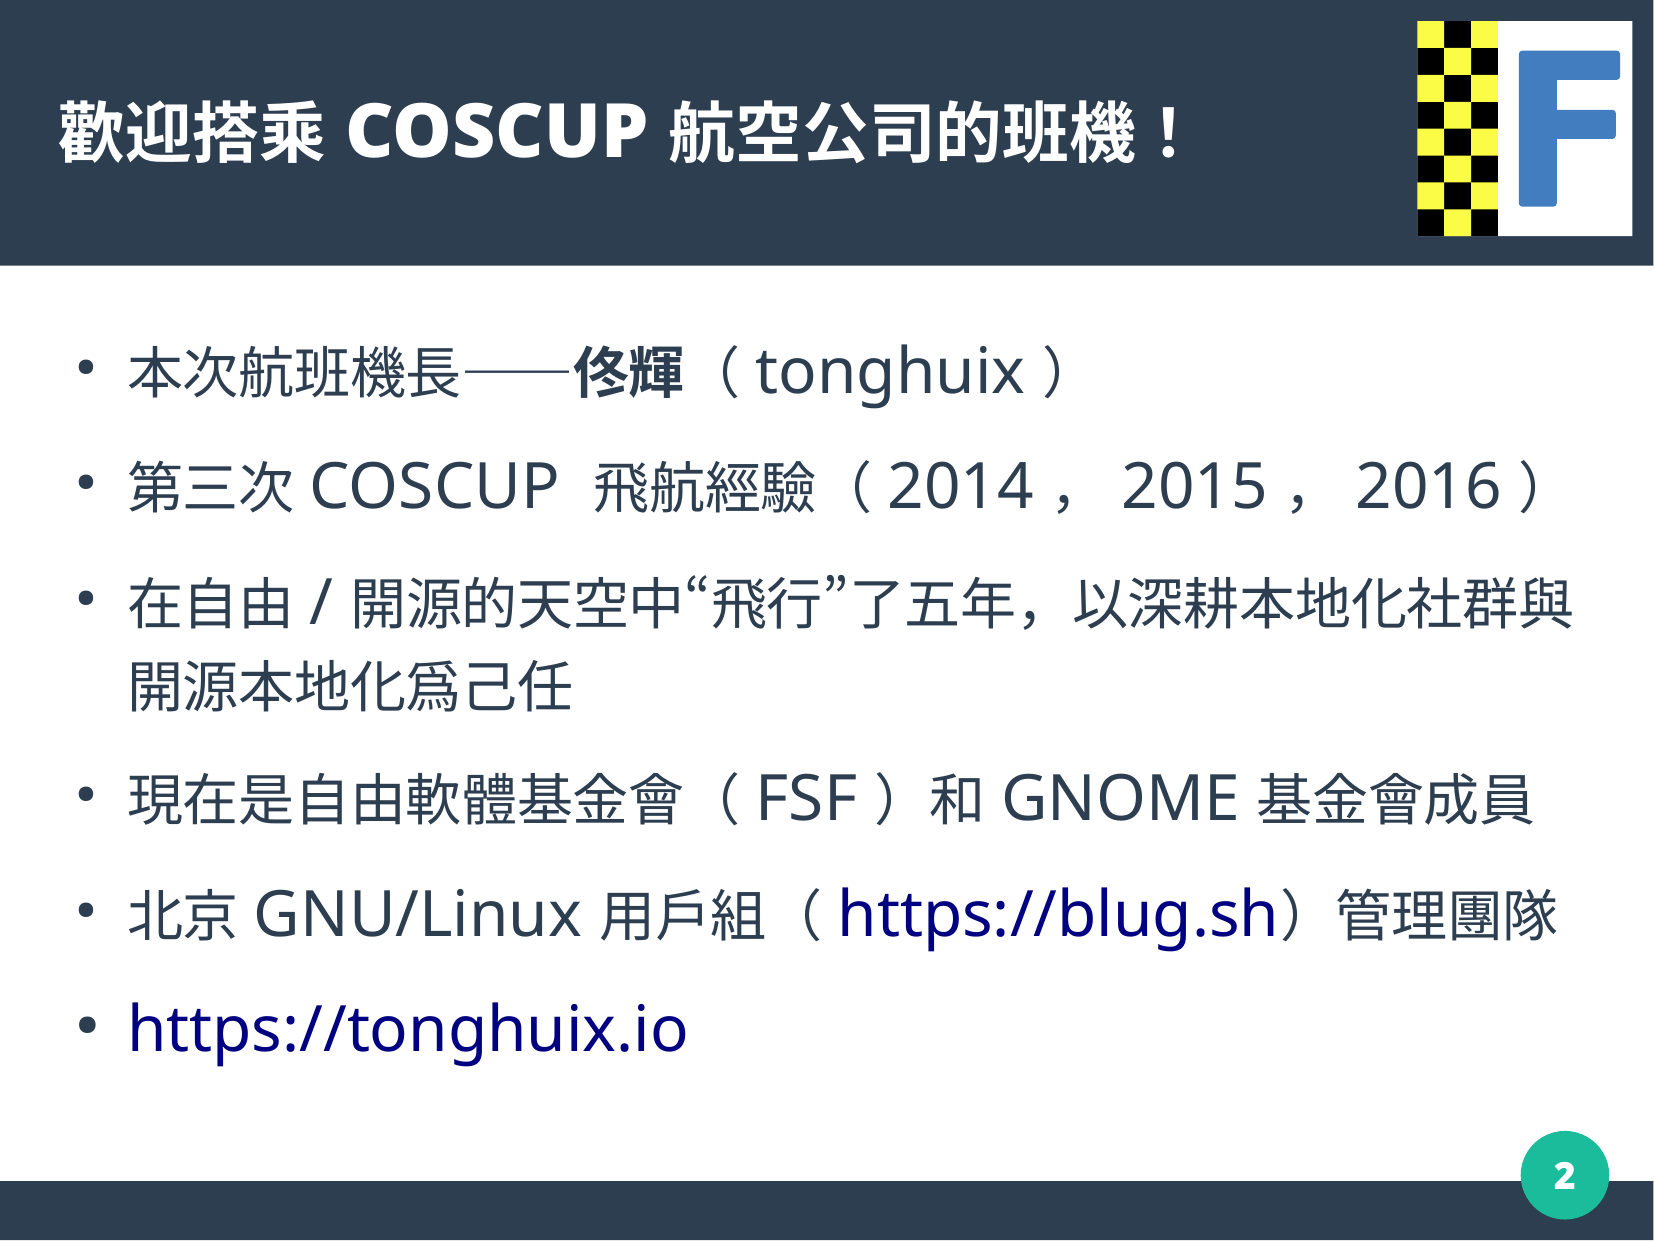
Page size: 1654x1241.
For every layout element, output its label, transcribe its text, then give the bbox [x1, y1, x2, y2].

list 本次航班機長——佟輝（tonghuix） 第三次COSCUP 飛航經驗（2014，2015，2016） 在自由/開源的天空中“飛行”了五年，以深耕本地化社群與開源本地化爲己任 現在是自由軟體基金會（FSF）和GNOME基金會成員 北京GNU/Linux用戶組（https://blug.sh）管理團隊 https://tonghuix.io [59, 324, 1595, 1152]
title 歡迎搭乘COSCUP航空公司的班機！ [59, 49, 1595, 207]
